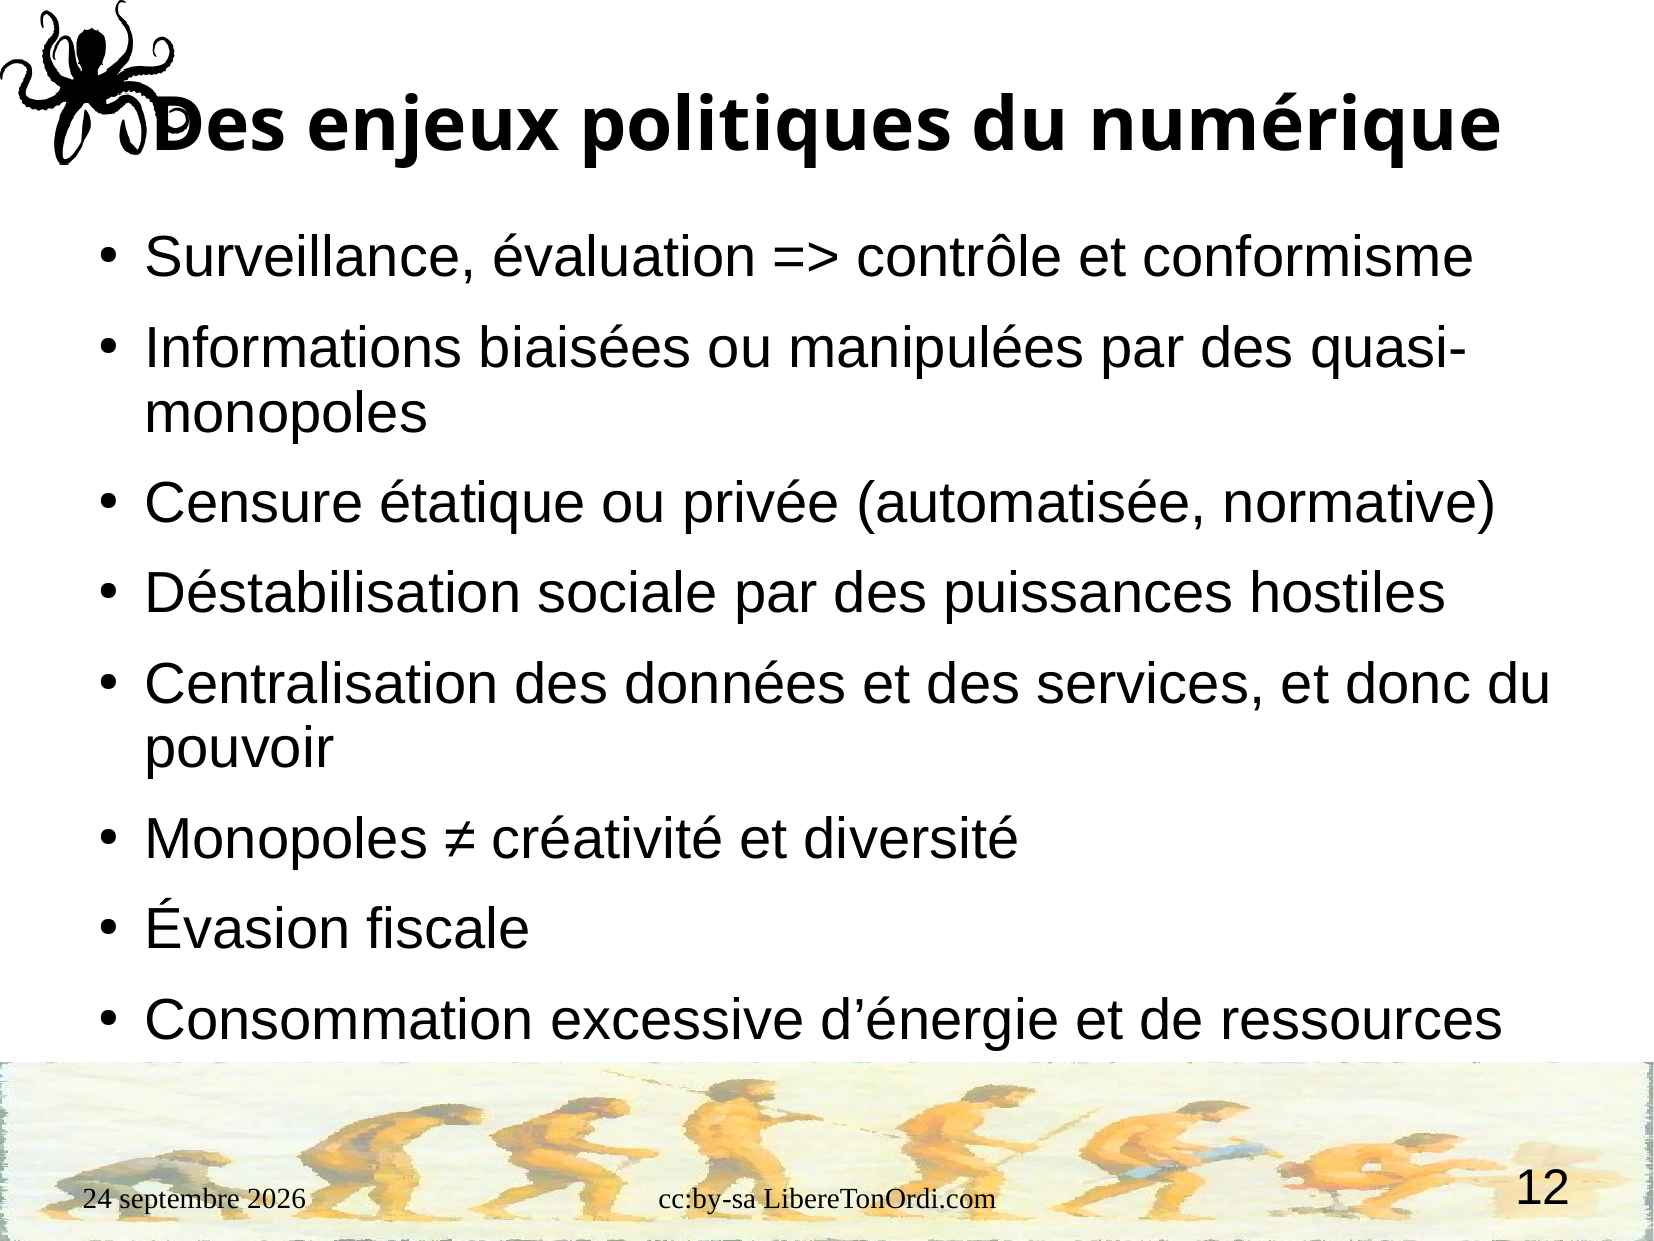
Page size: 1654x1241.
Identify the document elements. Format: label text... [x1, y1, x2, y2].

list Surveillance, évaluation => contrôle et conformisme Informations biaisées ou manipulées par des quasi-monopoles Censure étatique ou privée (automatisée, normative) Déstabilisation sociale par des puissances hostiles Centralisation des données et des services, et donc du pouvoir Monopoles ≠ créativité et diversité Évasion fiscale Consommation excessive d’énergie et de ressources [82, 224, 1571, 1063]
picture [0, 0, 189, 165]
picture [0, 1062, 1654, 1241]
title Des enjeux politiques du numérique [82, 47, 1571, 196]
